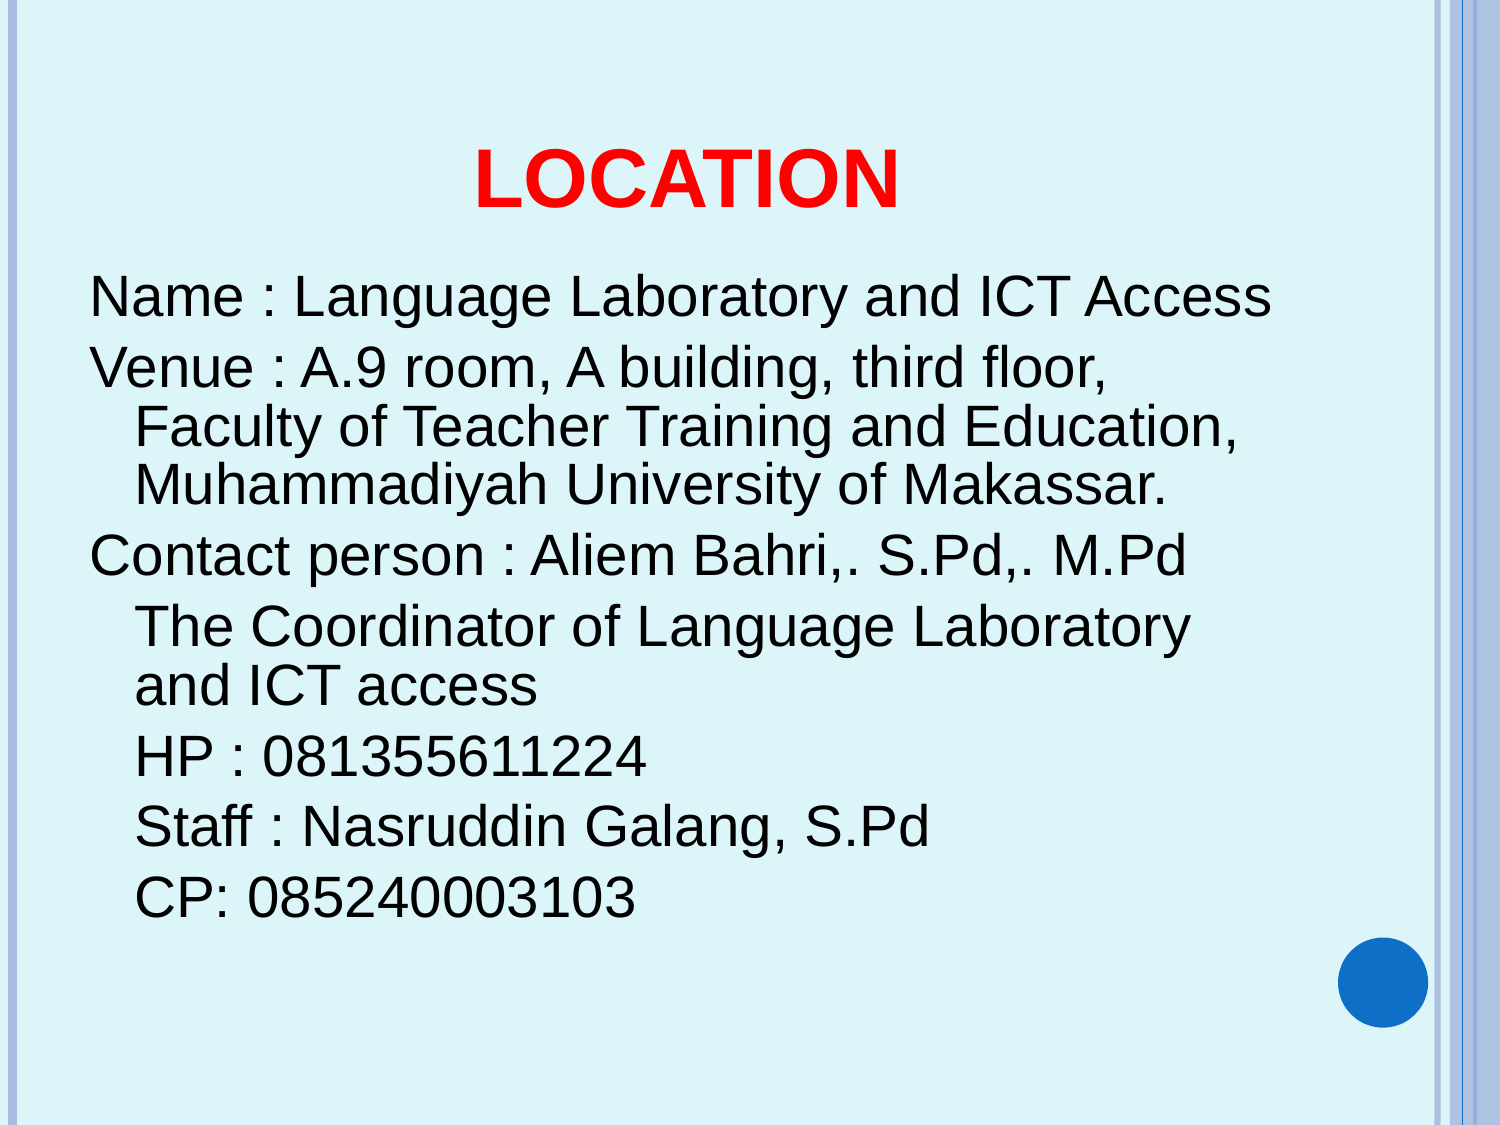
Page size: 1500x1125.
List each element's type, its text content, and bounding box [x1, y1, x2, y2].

title LOCATION [74, 44, 1300, 233]
list Name : Language Laboratory and ICT Access Venue : A.9 room, A building, third floor, Faculty of Teacher Training and Education, Muhammadiyah University of Makassar. Contact person : Aliem Bahri,. S.Pd,. M.Pd The Coordinator of Language Laboratory and ICT access HP : 081355611224 Staff : Nasruddin Galang, S.Pd CP: 085240003103 [74, 262, 1300, 1063]
